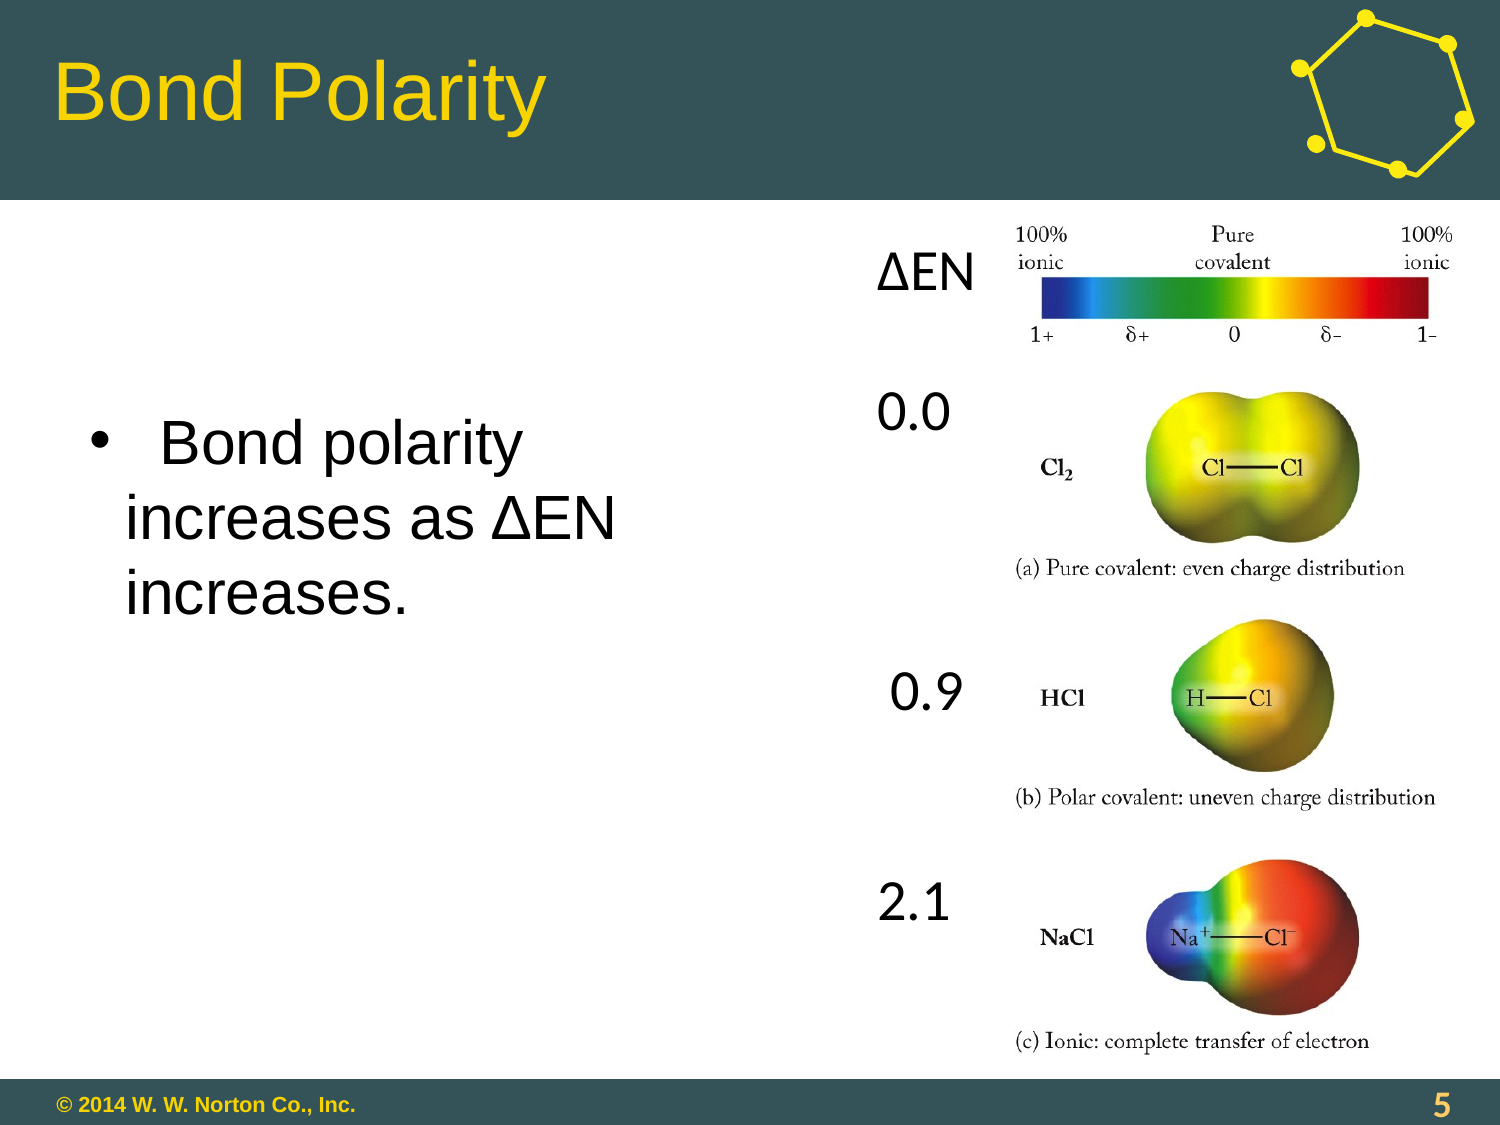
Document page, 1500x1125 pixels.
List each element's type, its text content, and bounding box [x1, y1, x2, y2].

text_box ∆EN 0.0 0.9 2.1 [862, 224, 1007, 940]
picture [1007, 217, 1463, 1063]
text_box Bond polarity increases as ∆EN increases. [75, 319, 713, 635]
slide_number <number> [1417, 1076, 1468, 1125]
title Bond Polarity [37, 0, 1118, 175]
